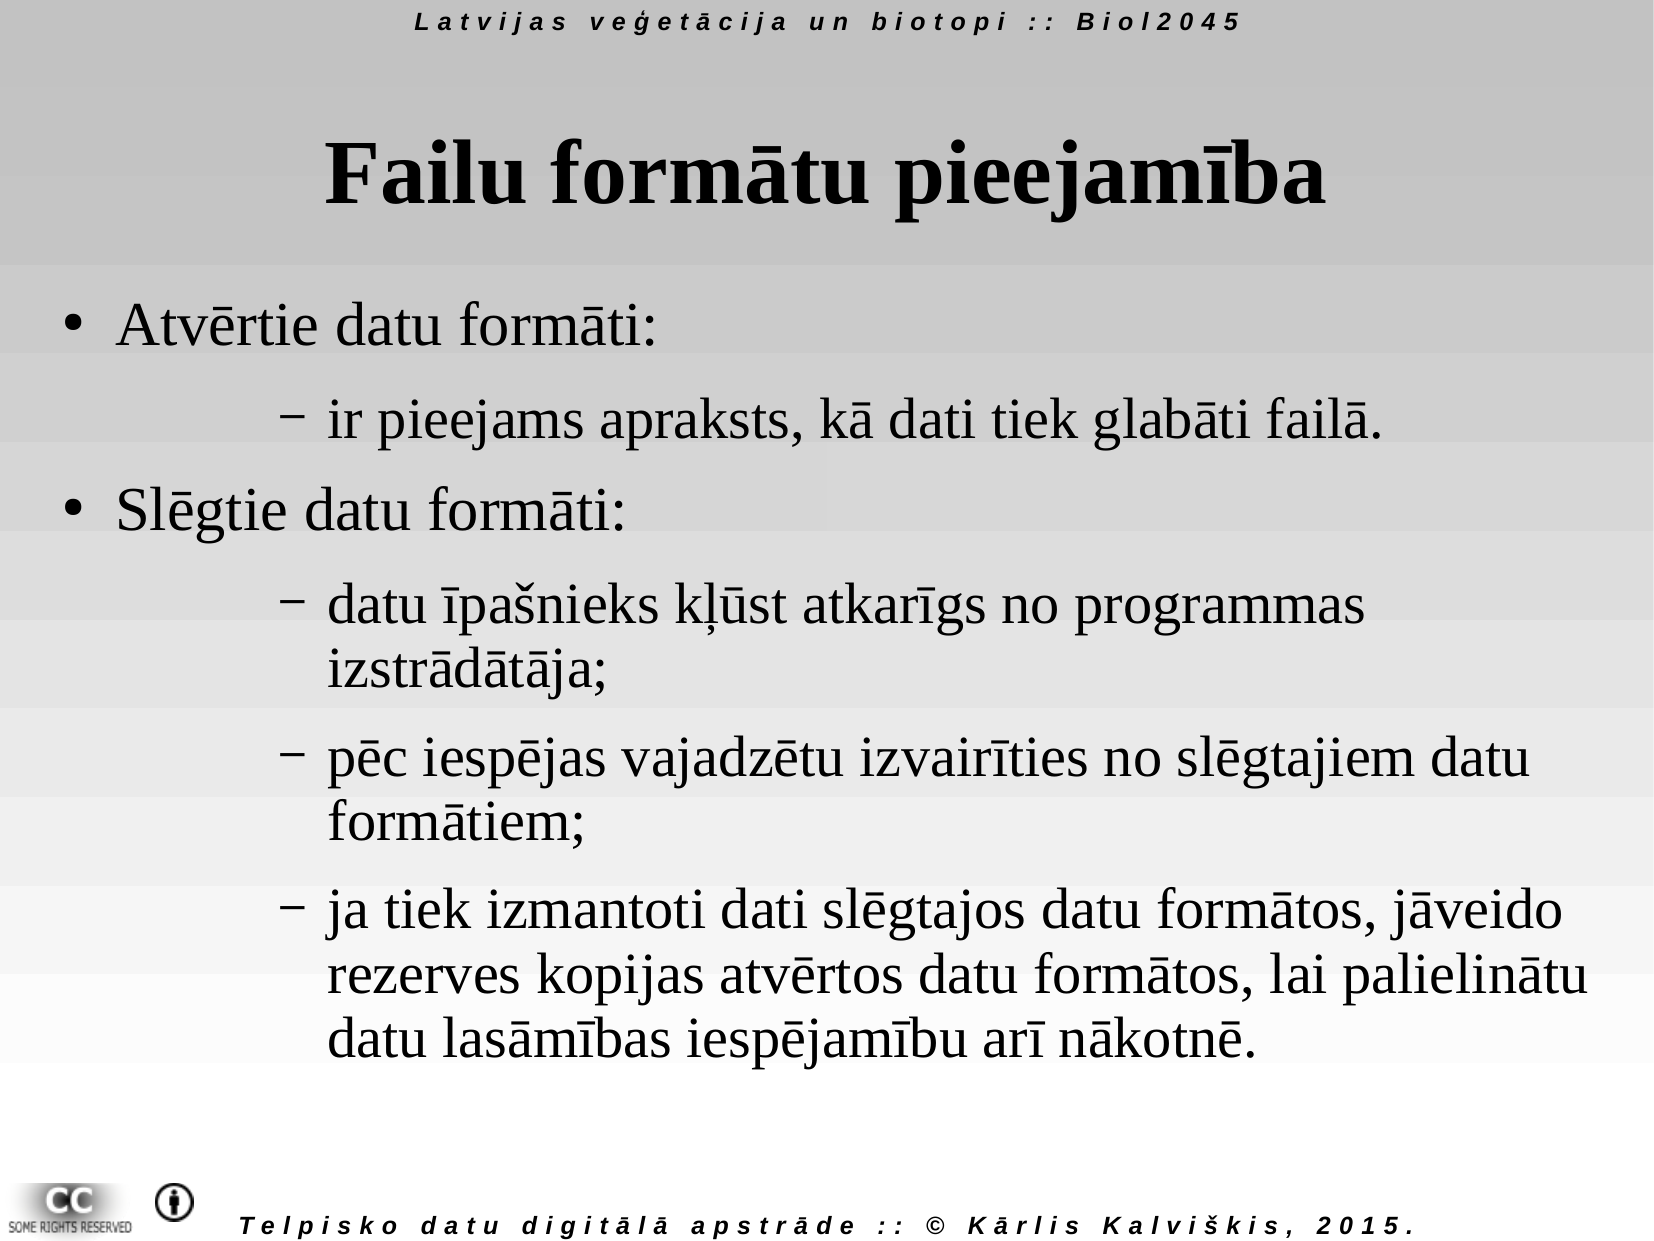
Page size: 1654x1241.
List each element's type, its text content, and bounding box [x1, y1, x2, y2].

title Failu formātu pieejamība [29, 49, 1625, 296]
list Atvērtie datu formāti: ir pieejams apraksts, kā dati tiek glabāti failā. Slēgtie datu formāti: datu īpašnieks kļūst atkarīgs no programmas izstrādātāja; pēc iespējas vajadzētu izvairīties no slēgtajiem datu formātiem; ja tiek izmantoti dati slēgtajos datu formātos, jāveido rezerves kopijas atvērtos datu formātos, lai palielinātu datu lasāmības iespējamību arī nākotnē. [44, 289, 1610, 1113]
picture [0, 0, 1654, 1241]
